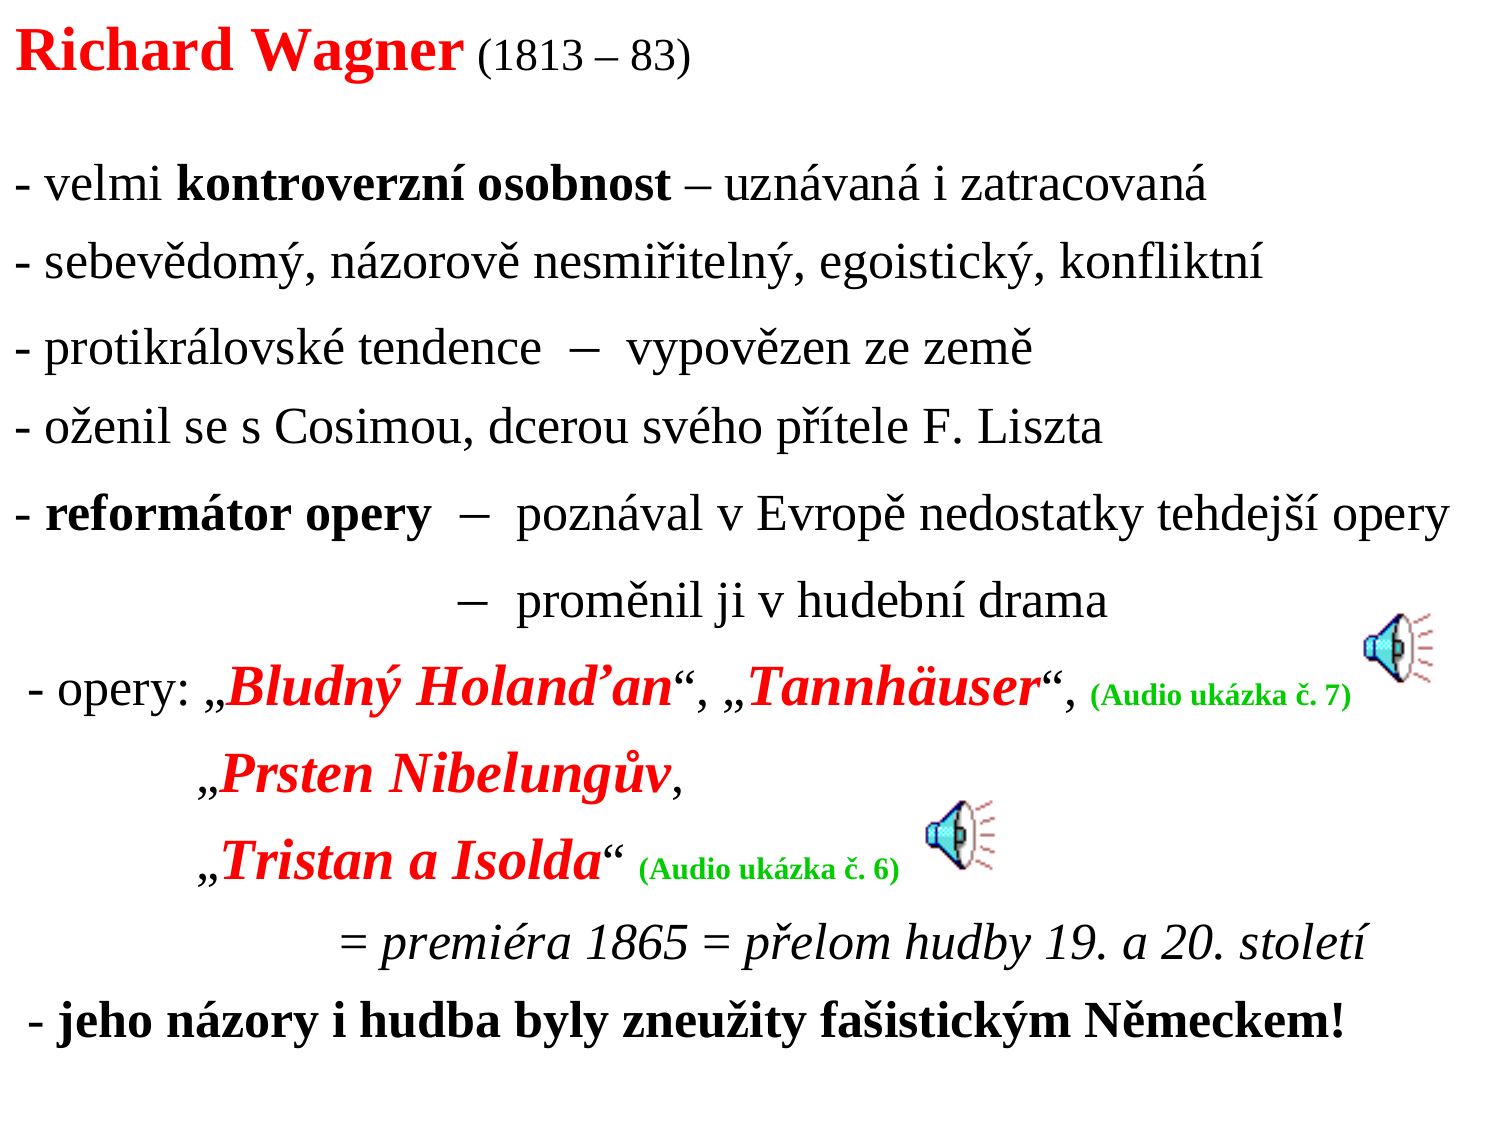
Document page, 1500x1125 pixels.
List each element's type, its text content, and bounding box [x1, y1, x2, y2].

picture [924, 799, 1000, 876]
text_box - velmi kontroverzní osobnost – uznávaná i zatracovaná - sebevědomý, názorově nesmiřitelný, egoistický, konfliktní - protikrálovské tendence – vypovězen ze země - oženil se s Cosimou, dcerou svého přítele F. Liszta - reformátor opery – poznával v Evropě nedostatky tehdejší opery – proměnil ji v hudební drama - opery: „Bludný Holanďan“, „Tannhäuser“, (Audio ukázka č. 7) „Prsten Nibelungův, „Tristan a Isolda“ (Audio ukázka č. 6) = premiéra 1865 = přelom hudby 19. a 20. století - jeho názory i hudba byly zneužity fašistickým Německem! [0, 124, 1500, 1056]
text_box Richard Wagner (1813 – 83) [1, 0, 707, 91]
picture [1362, 612, 1438, 688]
